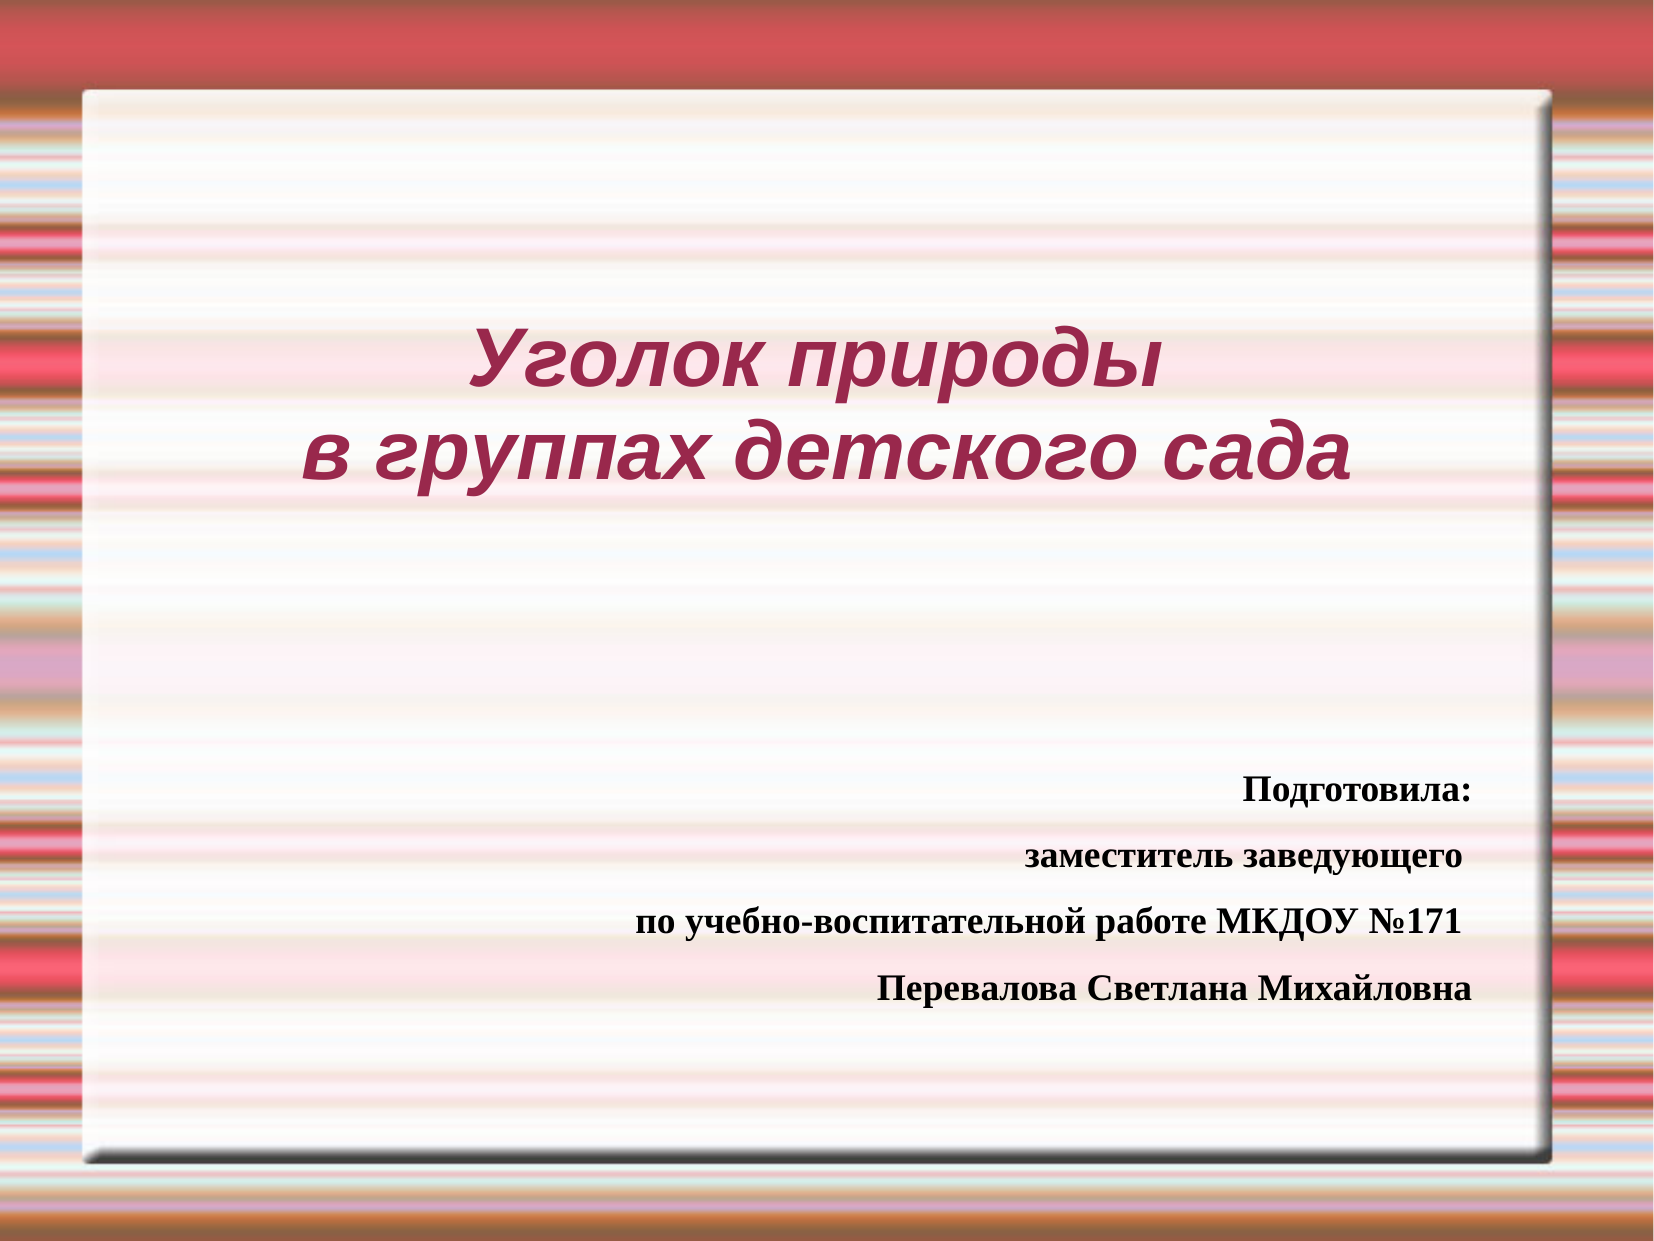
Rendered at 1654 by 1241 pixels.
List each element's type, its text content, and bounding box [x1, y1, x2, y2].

picture [0, 0, 1654, 1241]
text_box Подготовила: заместитель заведующего по учебно-воспитательной работе МКДОУ №171 Перевалова Светлана Михайловна [370, 760, 1488, 1068]
title Уголок природы в группах детского сада [121, 0, 1534, 591]
